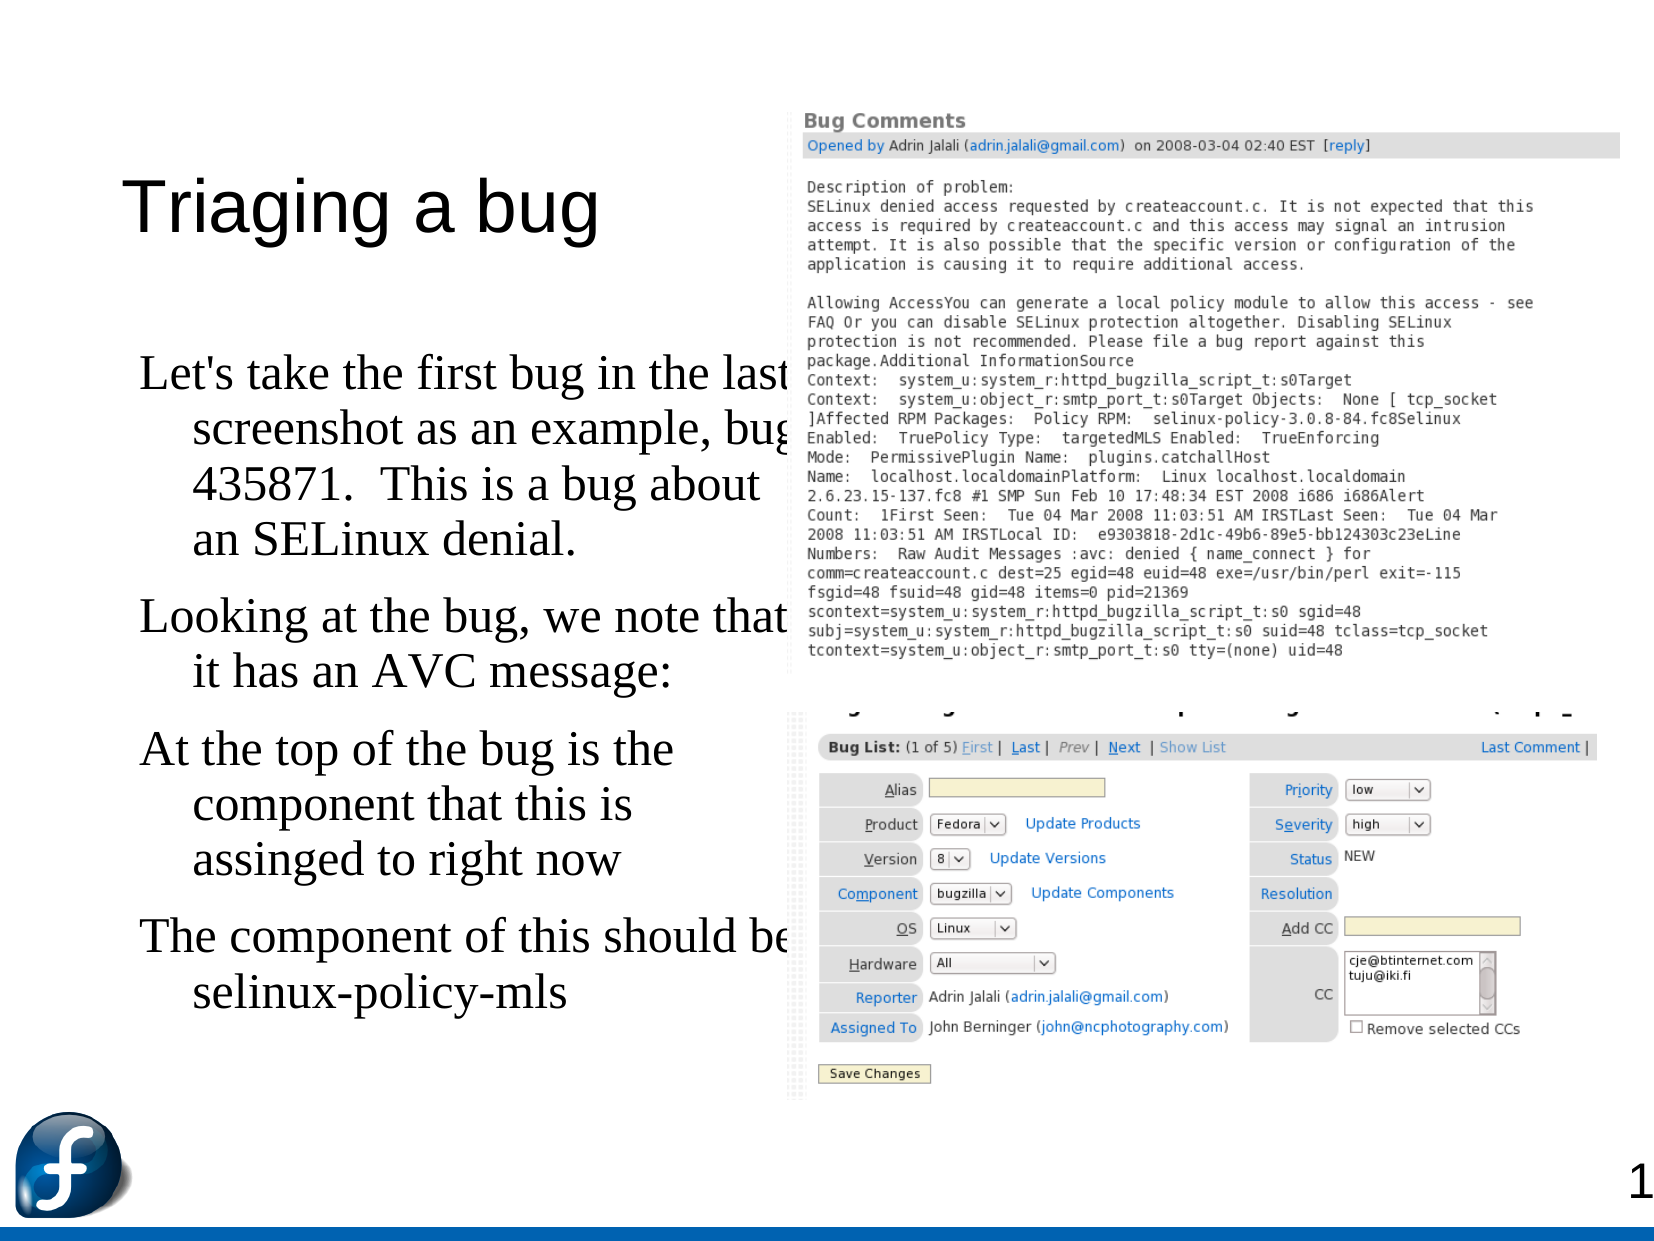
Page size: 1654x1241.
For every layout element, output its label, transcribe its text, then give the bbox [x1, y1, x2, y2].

picture [11, 1105, 133, 1227]
picture [787, 112, 1620, 676]
picture [787, 712, 1597, 1100]
title Triaging a bug [121, 102, 1533, 311]
text_box 21 [1454, 1153, 1653, 1216]
list Let's take the first bug in the last screenshot as an example, bug 435871. This is a bug about an SELinux denial. Looking at the bug, we note that it has an AVC message: At the top of the bug is the component that this is assinged to right now The component of this should be selinux-policy-mls [121, 344, 811, 1127]
